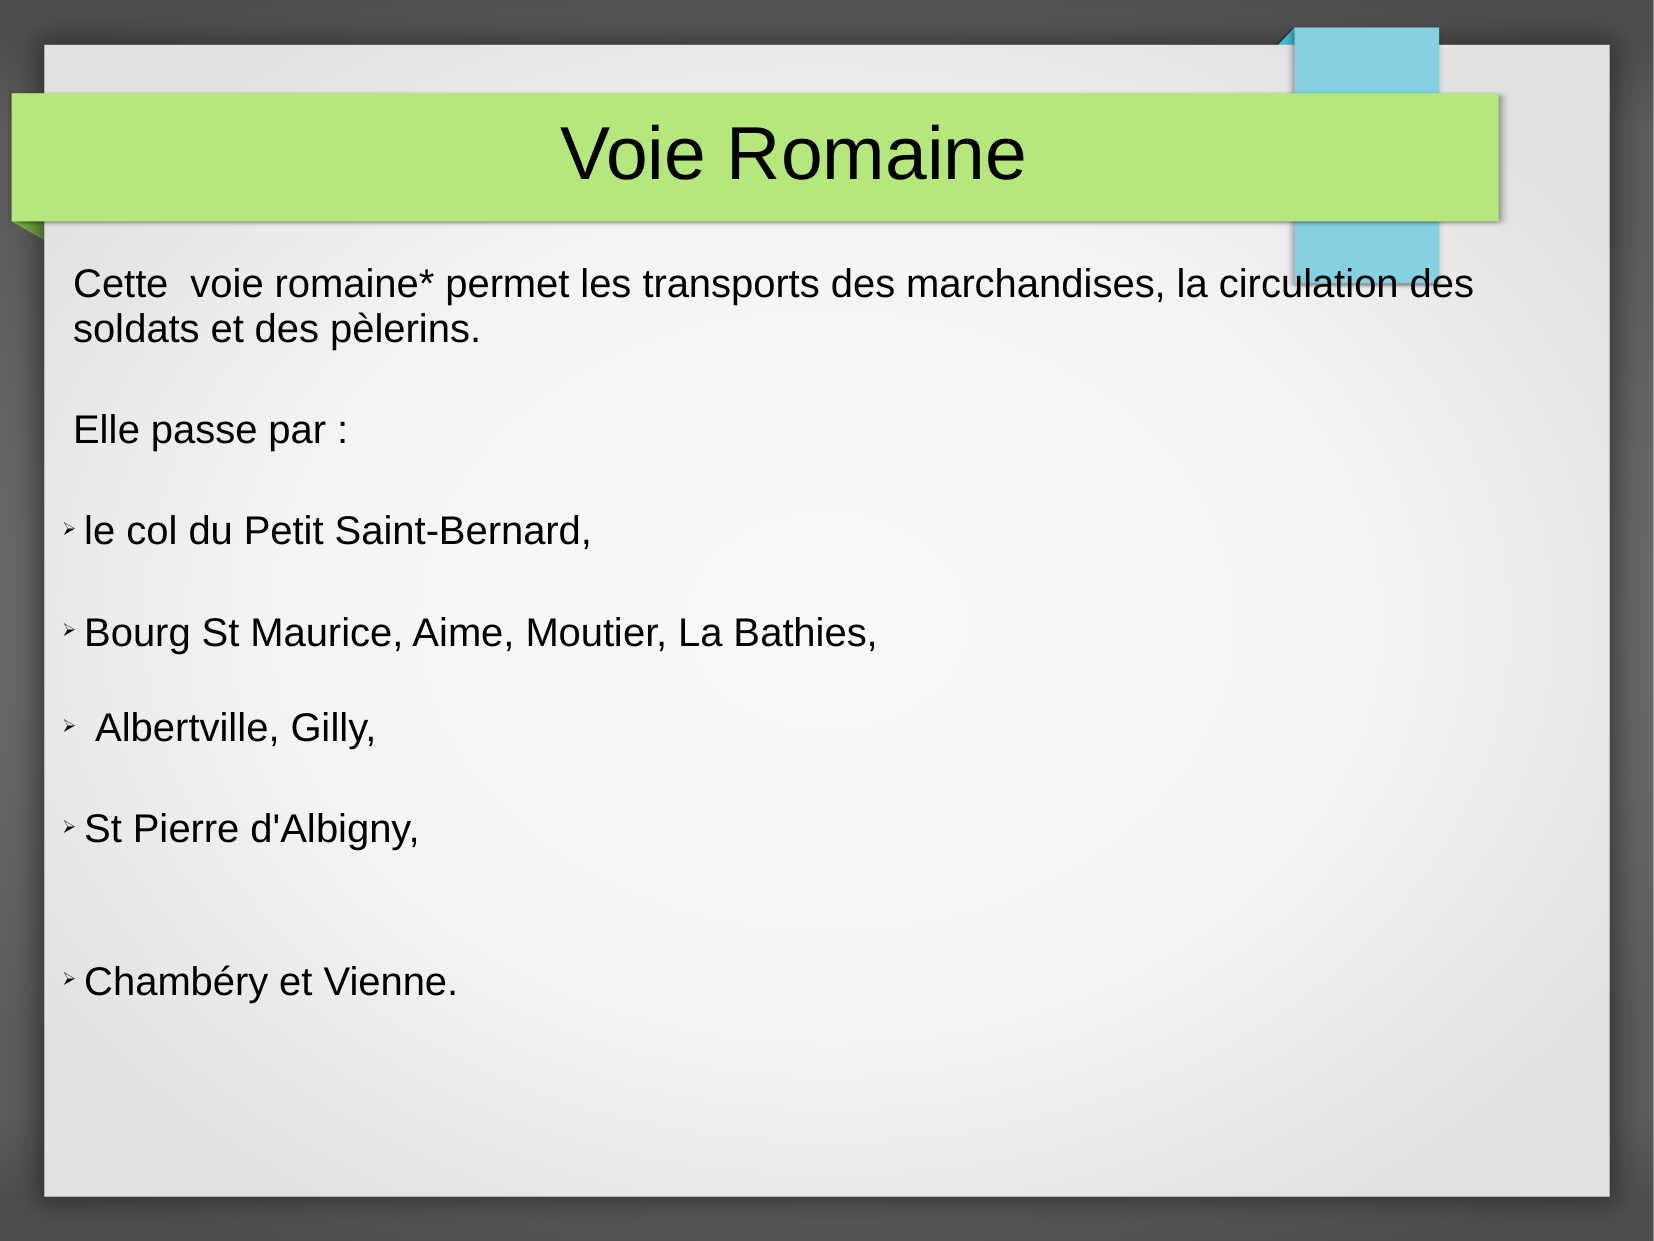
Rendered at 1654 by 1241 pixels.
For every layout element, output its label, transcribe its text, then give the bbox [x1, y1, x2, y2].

picture [0, 0, 1654, 1241]
title Voie Romaine [82, 94, 1264, 213]
list Cette voie romaine* permet les transports des marchandises, la circulation des soldats et des pèlerins. Elle passe par : le col du Petit Saint-Bernard, Bourg St Maurice, Aime, Moutier, La Bathies, Albertville, Gilly, St Pierre d'Albigny, Chambéry et Vienne. [59, 261, 1583, 1016]
